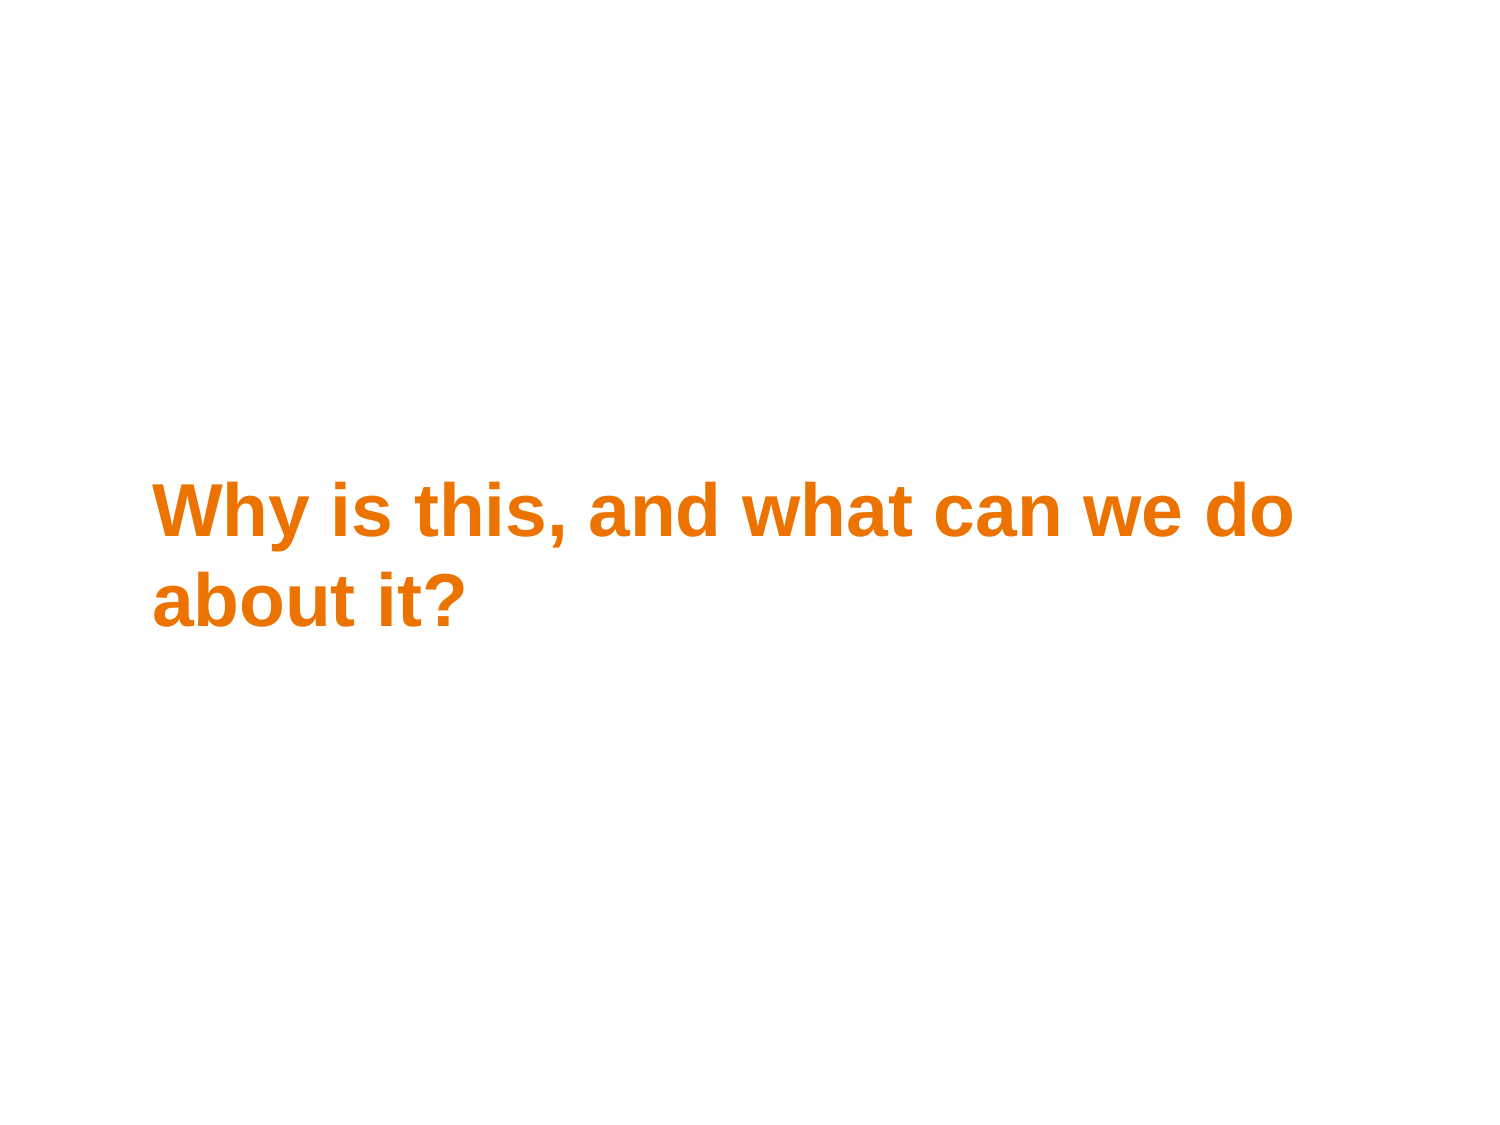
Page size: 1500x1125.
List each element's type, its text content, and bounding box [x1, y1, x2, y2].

text_box Why is this, and what can we do about it? [137, 454, 1375, 559]
